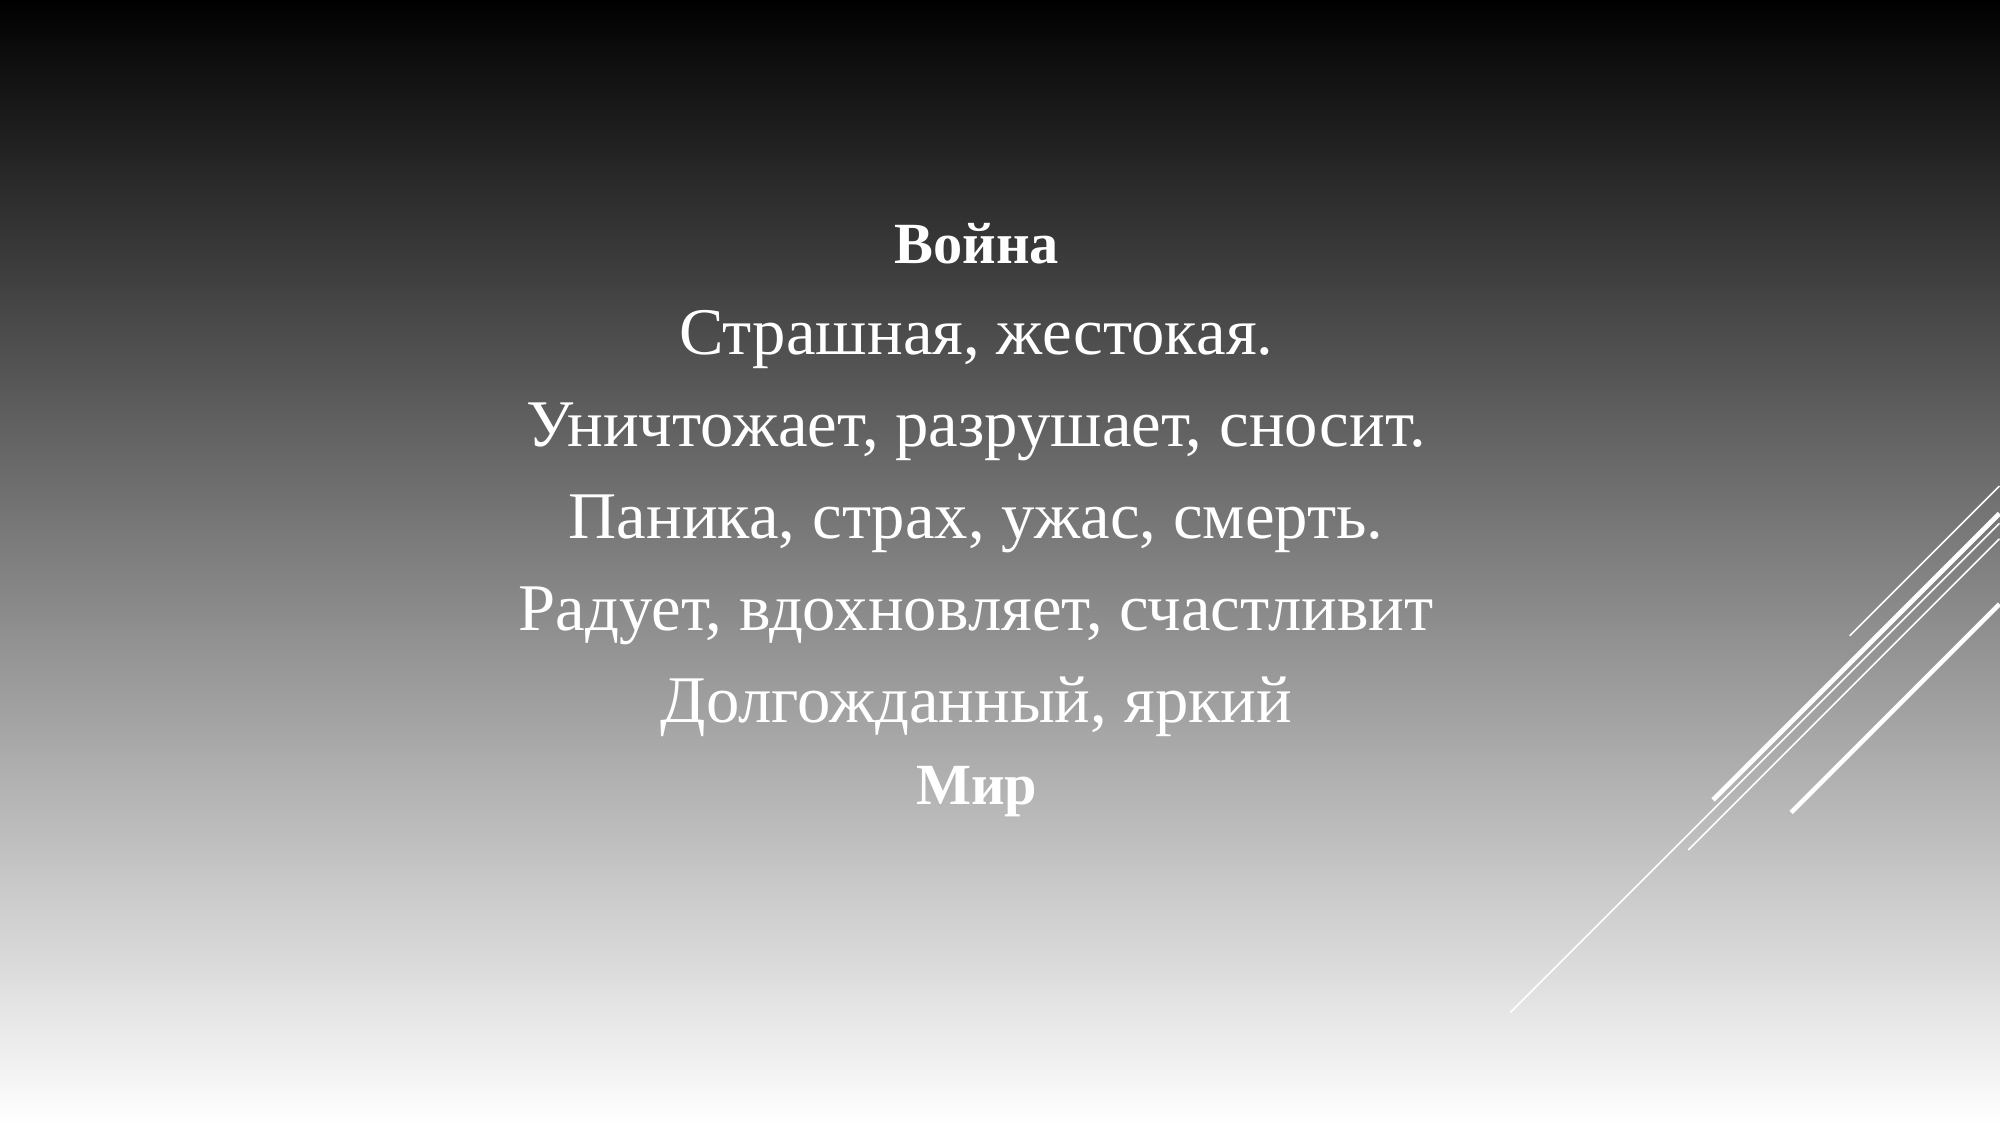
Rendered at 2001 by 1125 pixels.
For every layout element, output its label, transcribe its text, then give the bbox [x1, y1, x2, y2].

text_box Война Страшная, жестокая. Уничтожает, разрушает, сносит. Паника, страх, ужас, смерть. Радует, вдохновляет, счастливит Долгожданный, яркий Мир [438, 187, 1516, 824]
